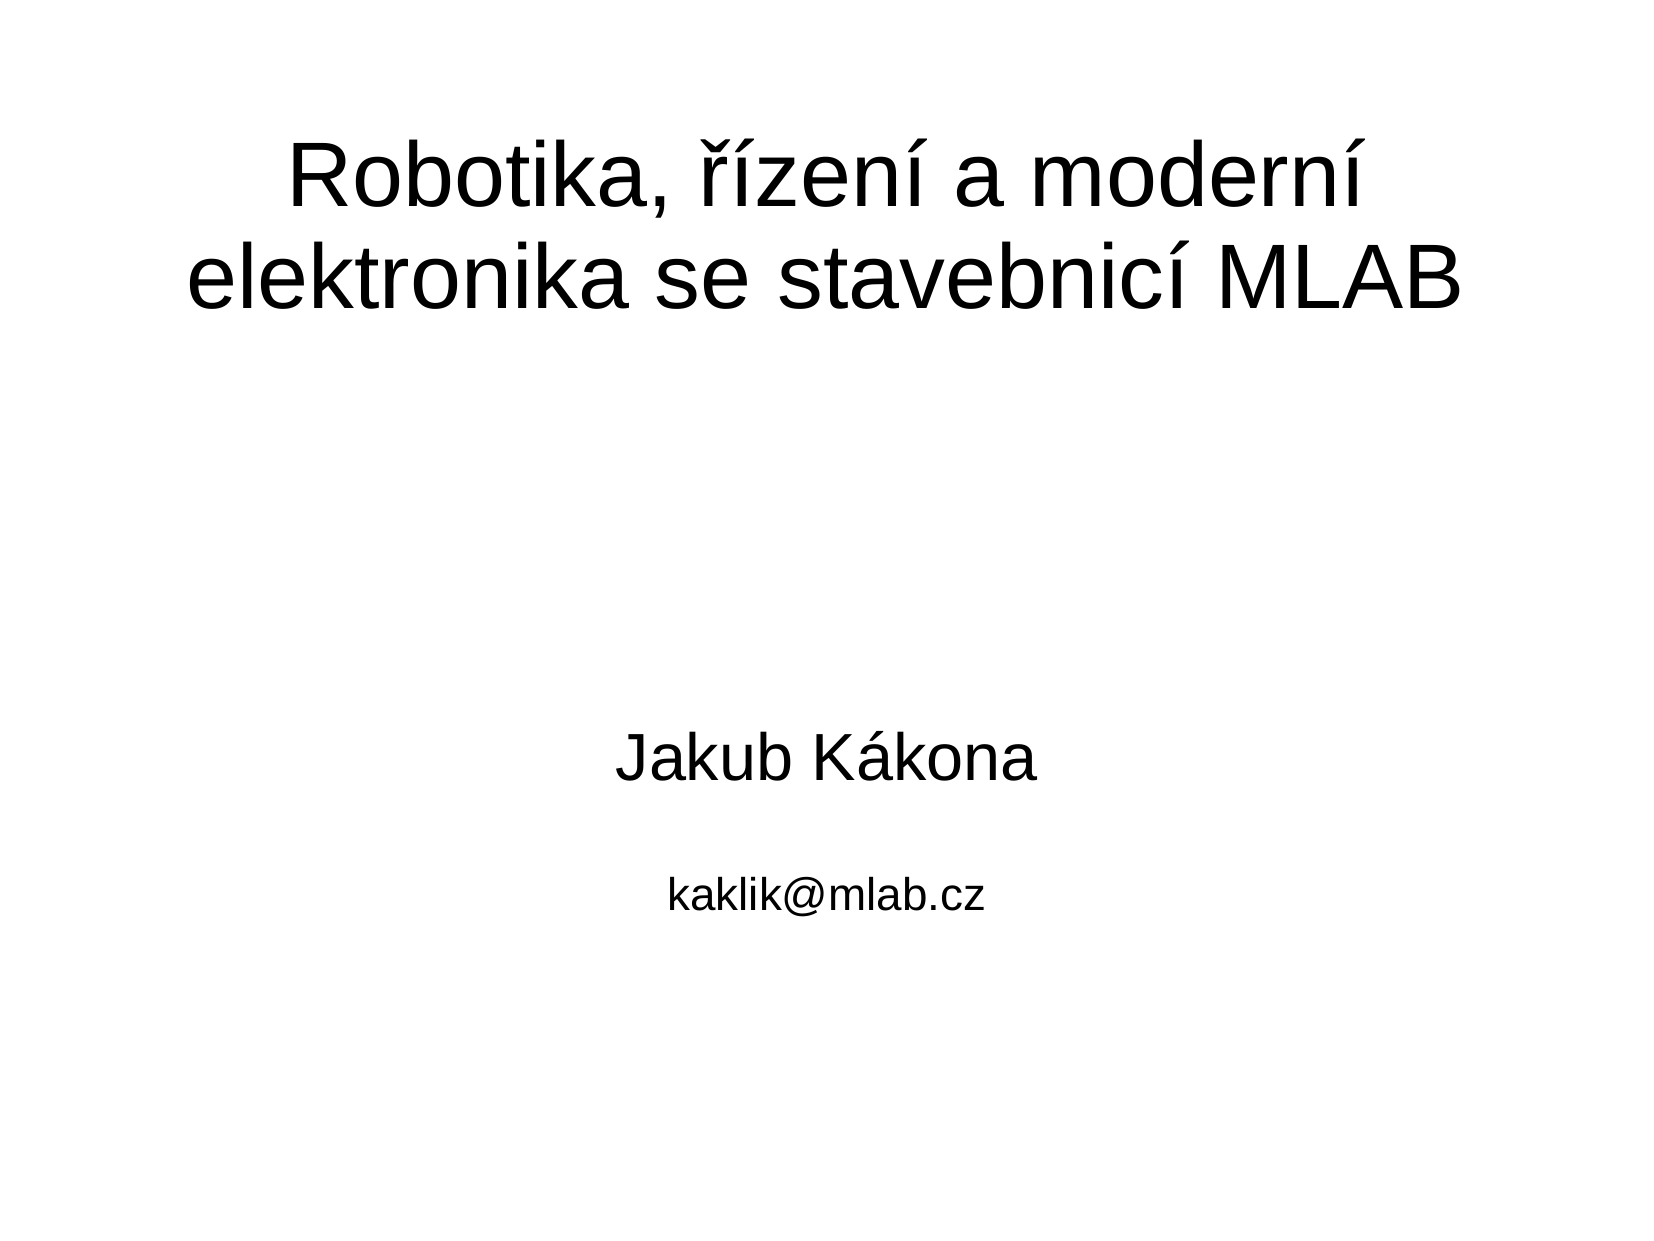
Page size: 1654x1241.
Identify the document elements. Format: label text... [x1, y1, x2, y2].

subtitle Jakub Kákona kaklik@mlab.cz [82, 531, 1571, 1109]
title Robotika, řízení a moderní elektronika se stavebnicí MLAB [82, 49, 1571, 402]
